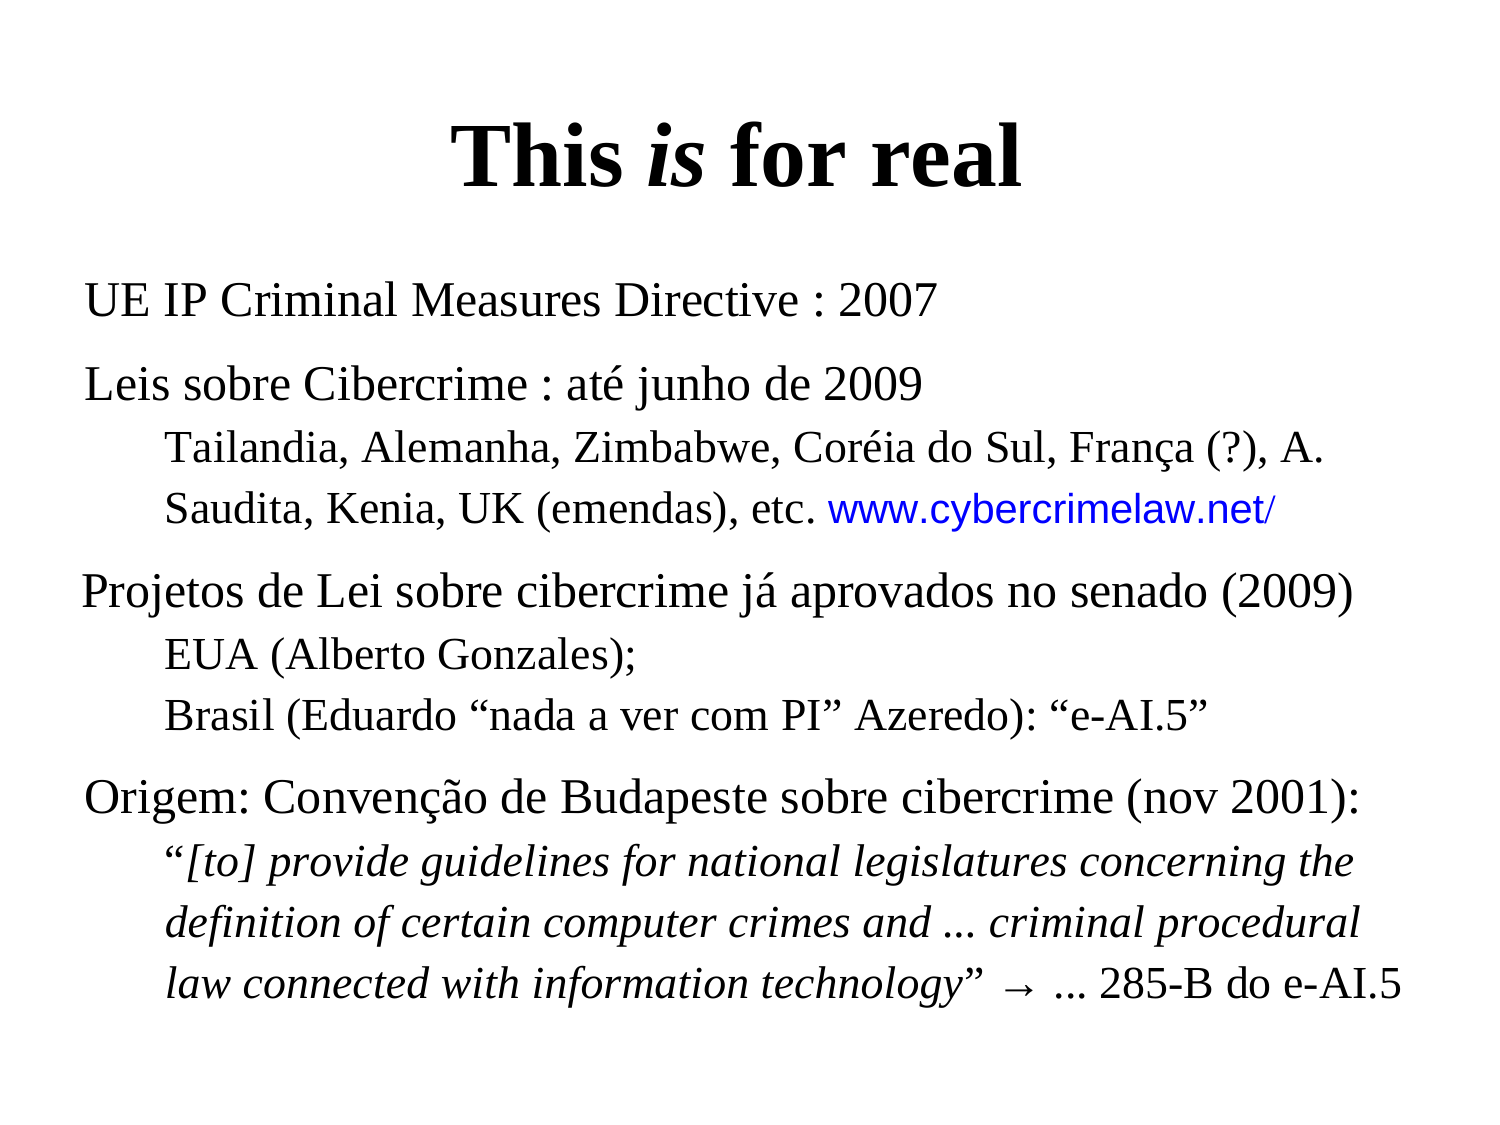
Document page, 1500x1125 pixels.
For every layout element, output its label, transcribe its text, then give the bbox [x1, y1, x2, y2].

text_box UE IP Criminal Measures Directive : 2007 Leis sobre Cibercrime : até junho de 2009 Tailandia, Alemanha, Zimbabwe, Coréia do Sul, França (?), A. Saudita, Kenia, UK (emendas), etc. www.cybercrimelaw.net/ Projetos de Lei sobre cibercrime já aprovados no senado (2009) EUA (Alberto Gonzales); Brasil (Eduardo “nada a ver com PI” Azeredo): “e-AI.5” Origem: Convenção de Budapeste sobre cibercrime (nov 2001): “[to] provide guidelines for national legislatures concerning the definition of certain computer crimes and ... criminal procedural law connected with information technology” → ... 285-B do e-AI.5 [81, 260, 1432, 1009]
title This is for real [99, 62, 1375, 250]
